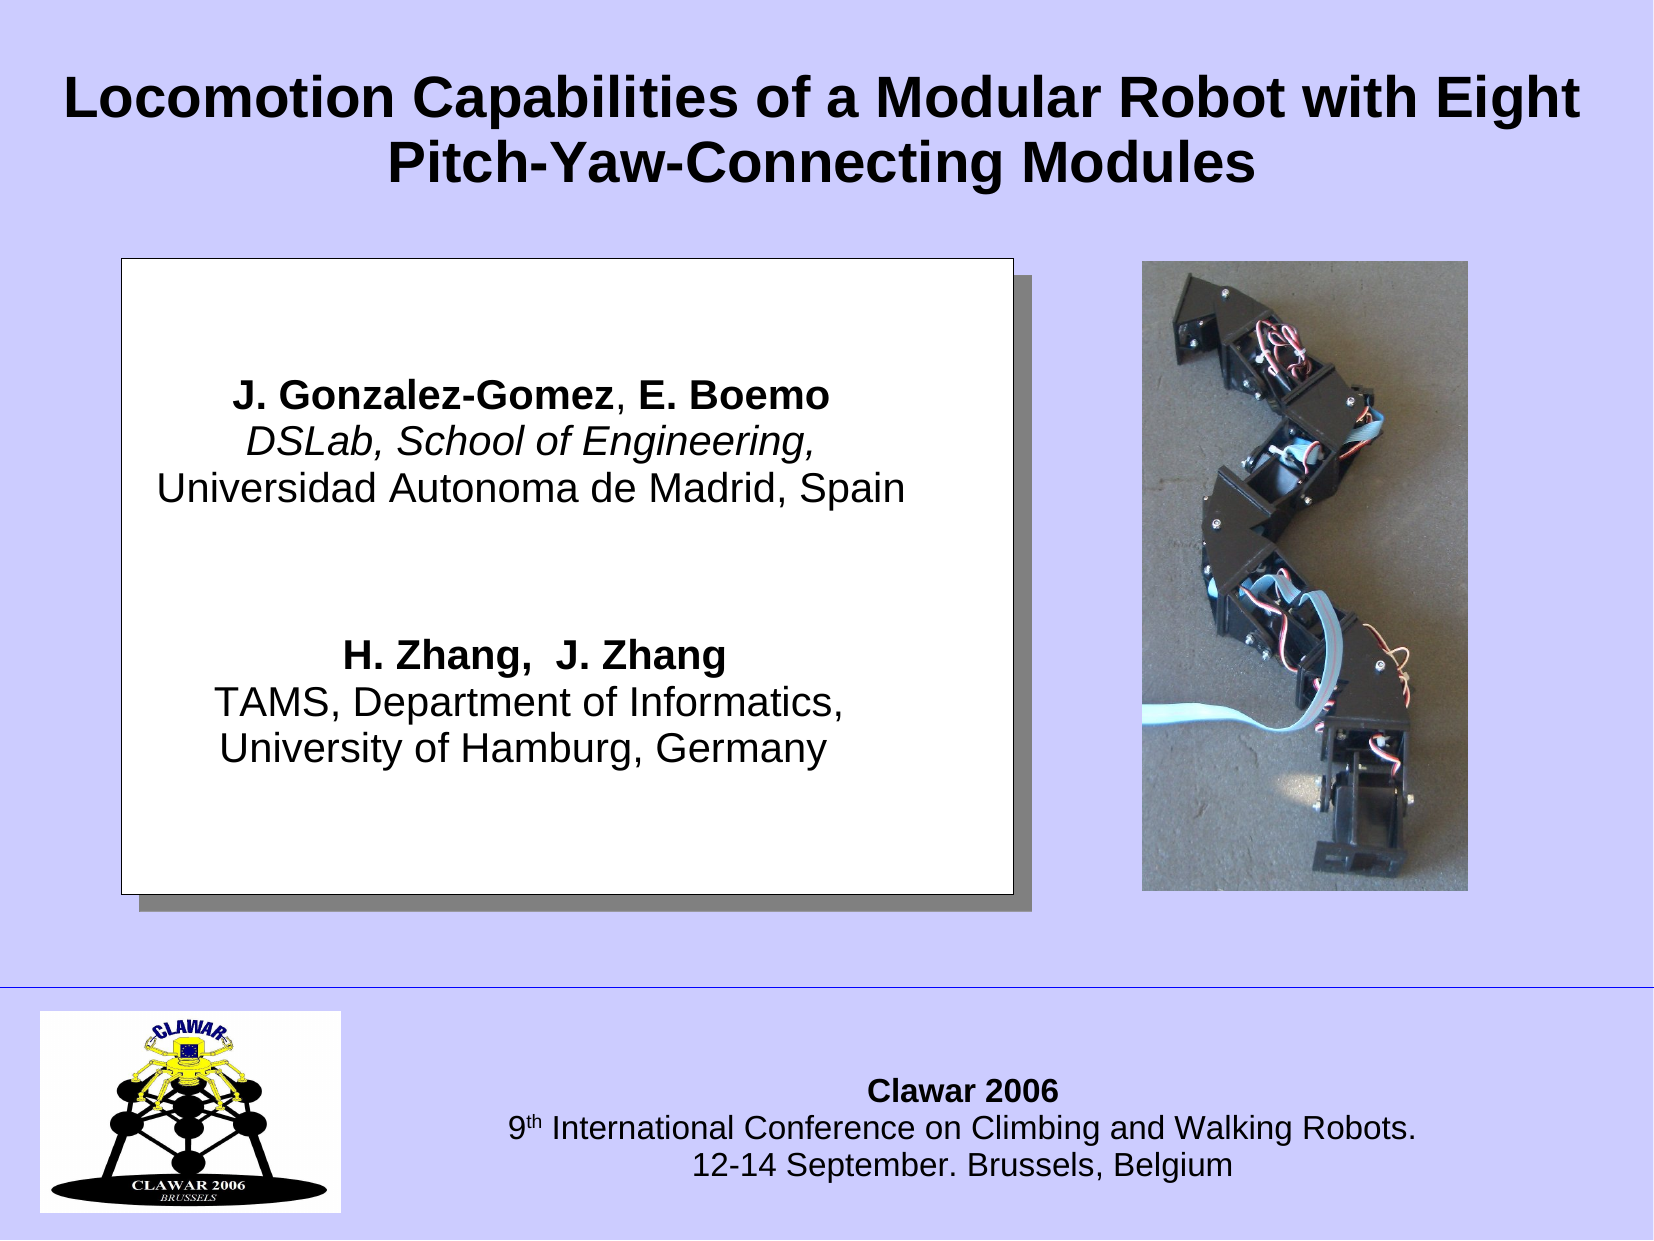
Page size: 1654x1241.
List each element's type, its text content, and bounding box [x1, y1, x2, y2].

text_box [121, 258, 1014, 895]
picture [40, 1011, 341, 1213]
text_box Locomotion Capabilities of a Modular Robot with Eight Pitch-Yaw-Connecting Modules [63, 65, 1582, 196]
picture [1142, 261, 1468, 891]
text_box Clawar 2006 9th International Conference on Climbing and Walking Robots. 12-14 September. Brussels, Belgium [478, 1072, 1448, 1187]
text_box J. Gonzalez-Gomez, E. Boemo DSLab, School of Engineering, Universidad Autonoma de Madrid, Spain [151, 371, 912, 530]
text_box H. Zhang, J. Zhang TAMS, Department of Informatics, University of Hamburg, Germany [183, 631, 875, 786]
